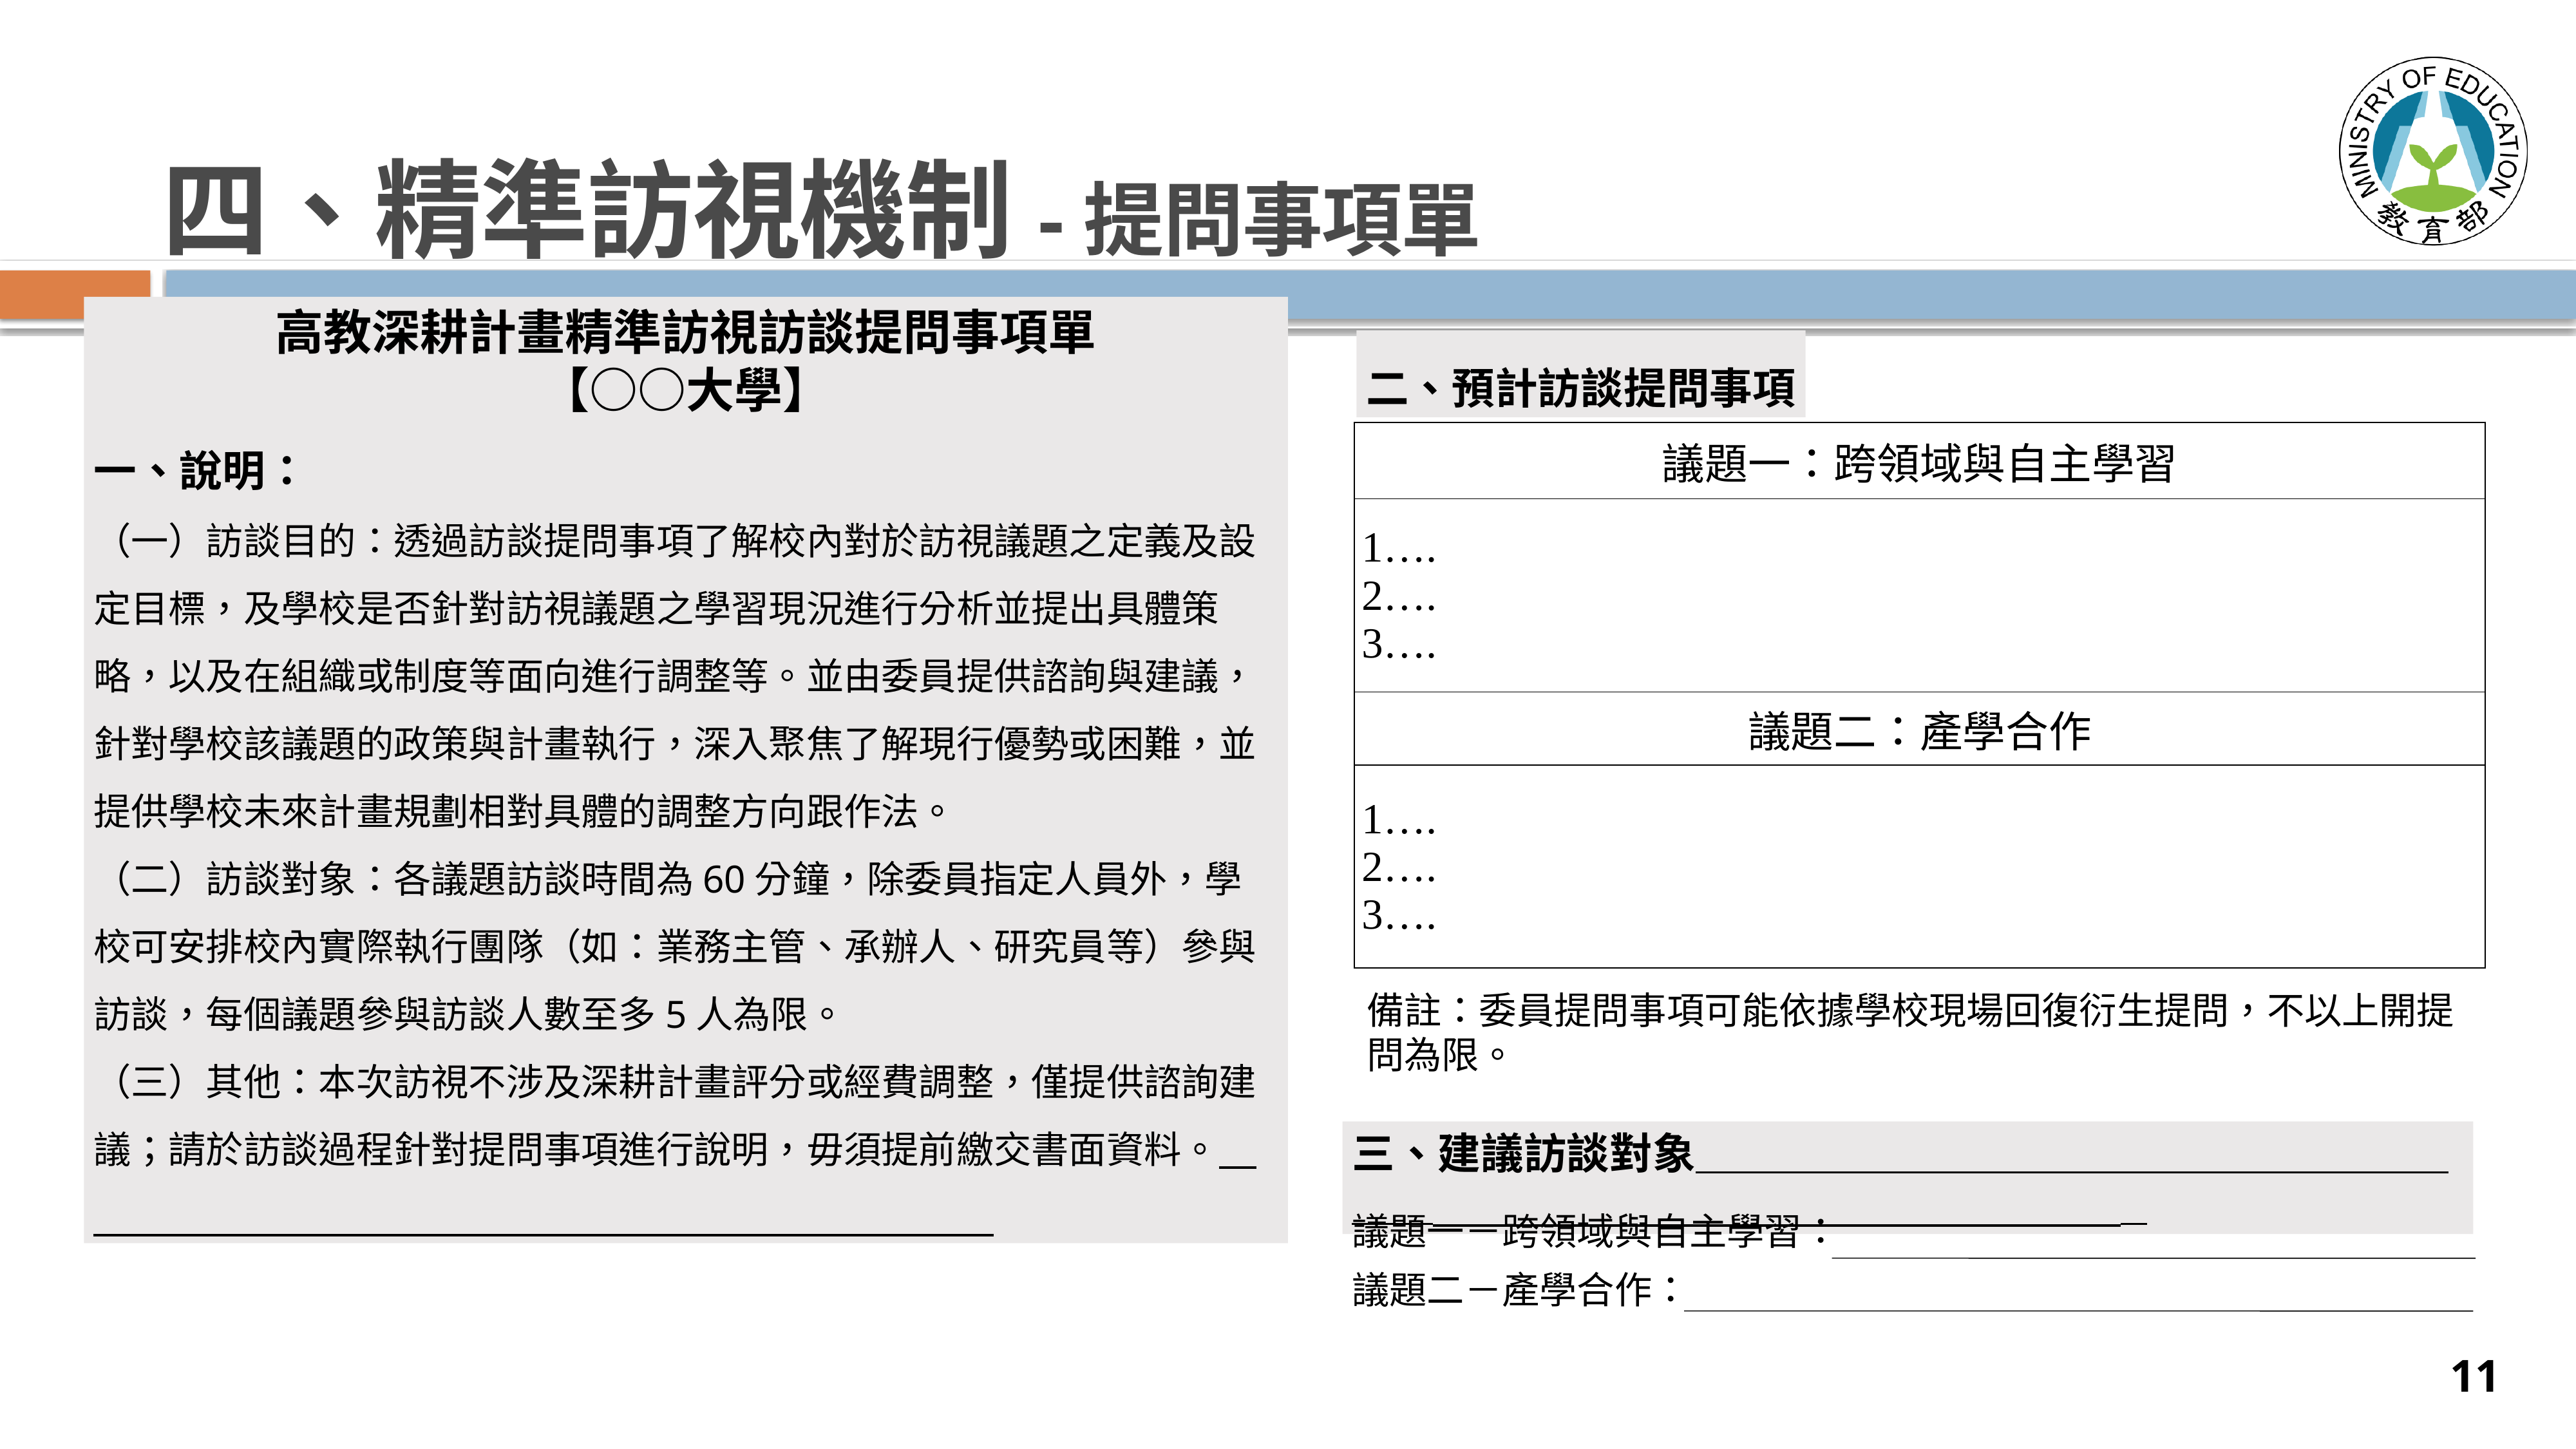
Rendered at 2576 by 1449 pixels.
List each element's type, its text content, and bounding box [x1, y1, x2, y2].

picture [2339, 57, 2528, 247]
title 四、精準訪視機制-提問事項單 [138, 130, 2350, 305]
text_box 備註：委員提問事項可能依據學校現場回復衍生提問，不以上開提問為限。 [1357, 981, 2476, 1082]
table_cell 議題二：產學合作 [1355, 692, 2485, 764]
table_cell 1…. 2…. 3…. [1355, 766, 2485, 967]
slide_number <編號> [2409, 1336, 2542, 1419]
text_box 三、建議訪談對象 [1342, 1121, 2474, 1235]
table_cell 1…. 2…. 3…. [1355, 499, 2485, 692]
text_box 高教深耕計畫精準訪視訪談提問事項單 【○○大學】 一、說明： （一）訪談目的：透過訪談提問事項了解校內對於訪視議題之定義及設定目標，及學校是否針對訪視議題之學習現況進行分析並提出具體策略，以及在組織或制度等面向進行調整等。並由委員提供諮詢與建議，針對學校該議題的政策與計畫執行，深入聚焦了解現行優勢或困難，並提供學校未來計畫規劃相對具體的調整方向跟作法。 （二）訪談對象：各議題訪談時間為60分鐘，除委員指定人員外，學校可安排校內實際執行團隊（如：業務主管、承辦人、研究員等）參與訪談，每個議題參與訪談人數至多5人為限。 （三）其他：本次訪視不涉及深耕計畫評分或經費調整，僅提供諮詢建議；請於訪談過程針對提問事項進行說明，毋須提前繳交書面資料。 [84, 296, 1288, 1244]
text_box 二、預計訪談提問事項 [1356, 330, 1806, 417]
text_box 議題一－跨領域與自主學習： 議題二－產學合作： [1342, 1202, 2395, 1316]
table_header 議題一：跨領域與自主學習 [1355, 423, 2485, 498]
